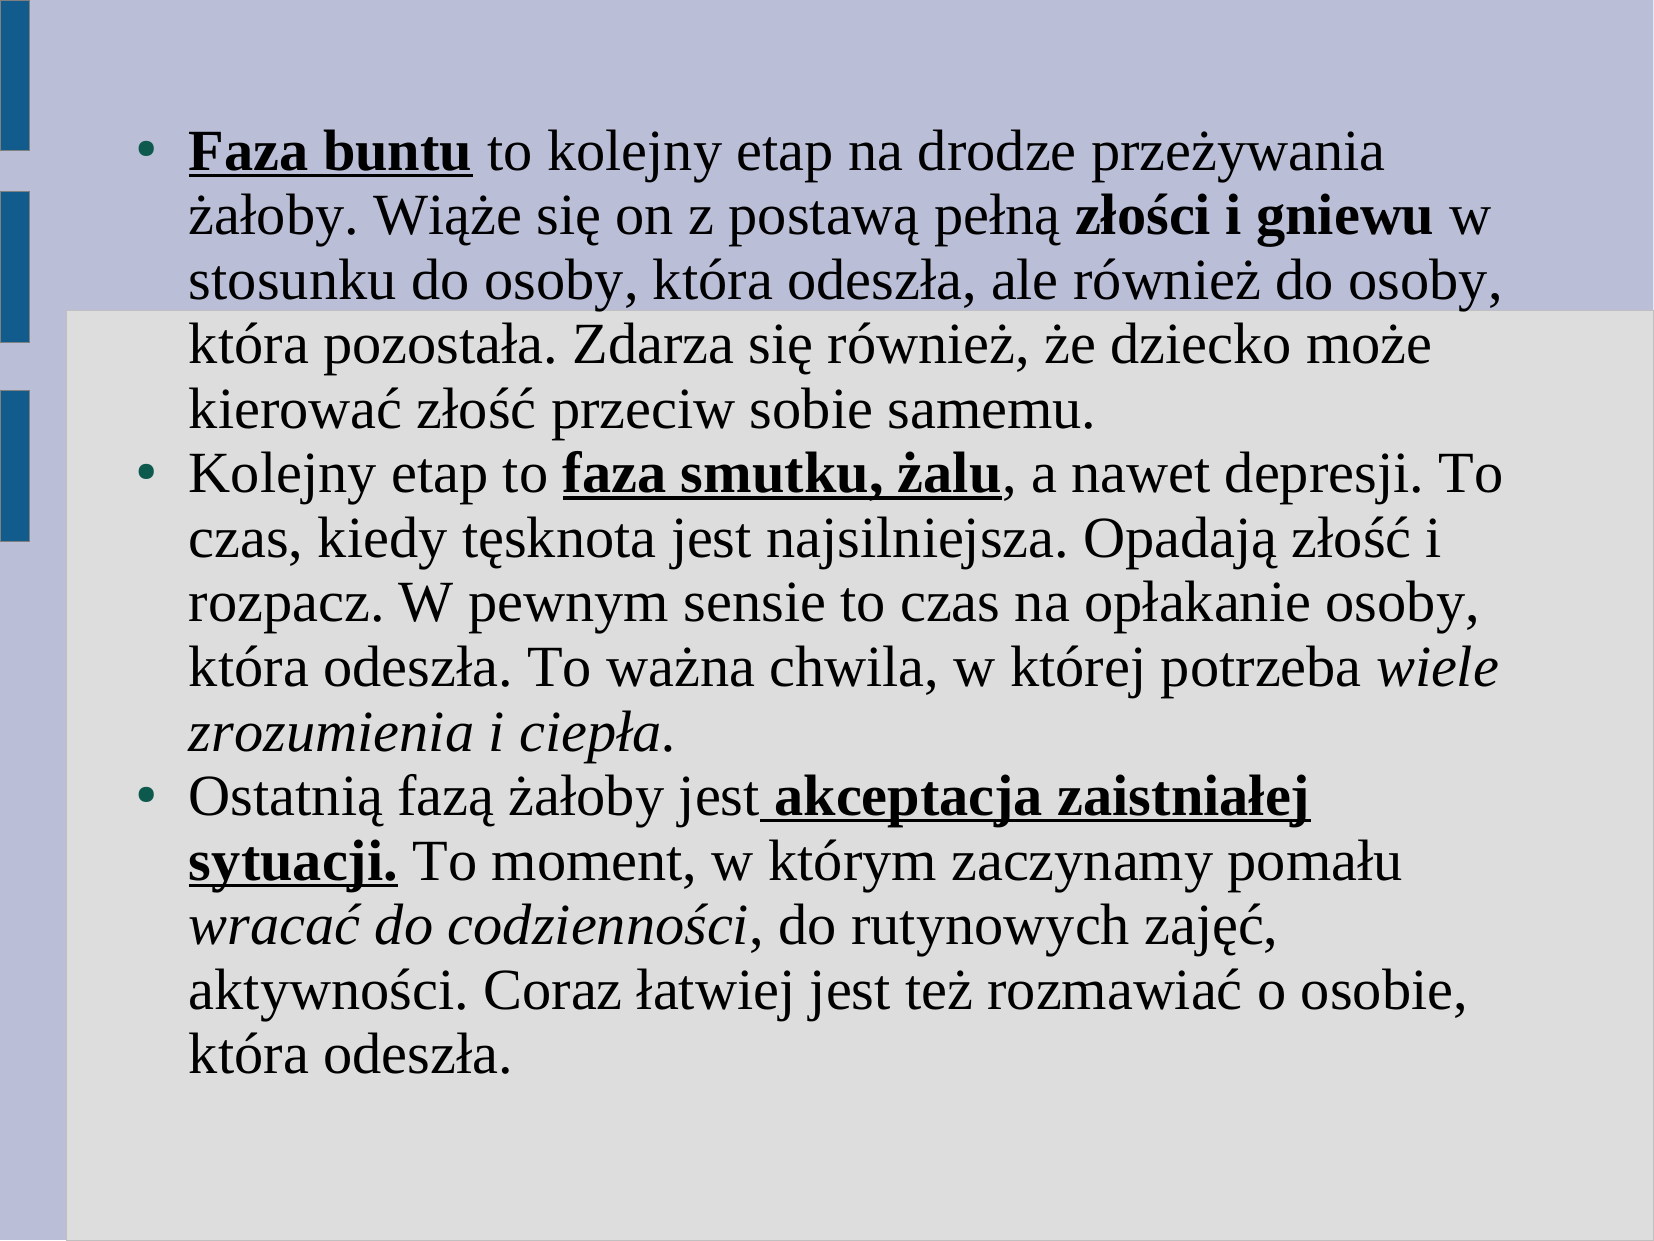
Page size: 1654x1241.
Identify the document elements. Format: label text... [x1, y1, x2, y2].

list Faza buntu to kolejny etap na drodze przeżywania żałoby. Wiąże się on z postawą pełną złości i gniewu w stosunku do osoby, która odeszła, ale również do osoby, która pozostała. Zdarza się również, że dziecko może kierować złość przeciw sobie samemu. Kolejny etap to faza smutku, żalu, a nawet depresji. To czas, kiedy tęsknota jest najsilniejsza. Opadają złość i rozpacz. W pewnym sensie to czas na opłakanie osoby, która odeszła. To ważna chwila, w której potrzeba wiele zrozumienia i ciepła. Ostatnią fazą żałoby jest akceptacja zaistniałej sytuacji. To moment, w którym zaczynamy pomału wracać do codzienności, do rutynowych zajęć, aktywności. Coraz łatwiej jest też rozmawiać o osobie, która odeszła. [118, 118, 1531, 1236]
